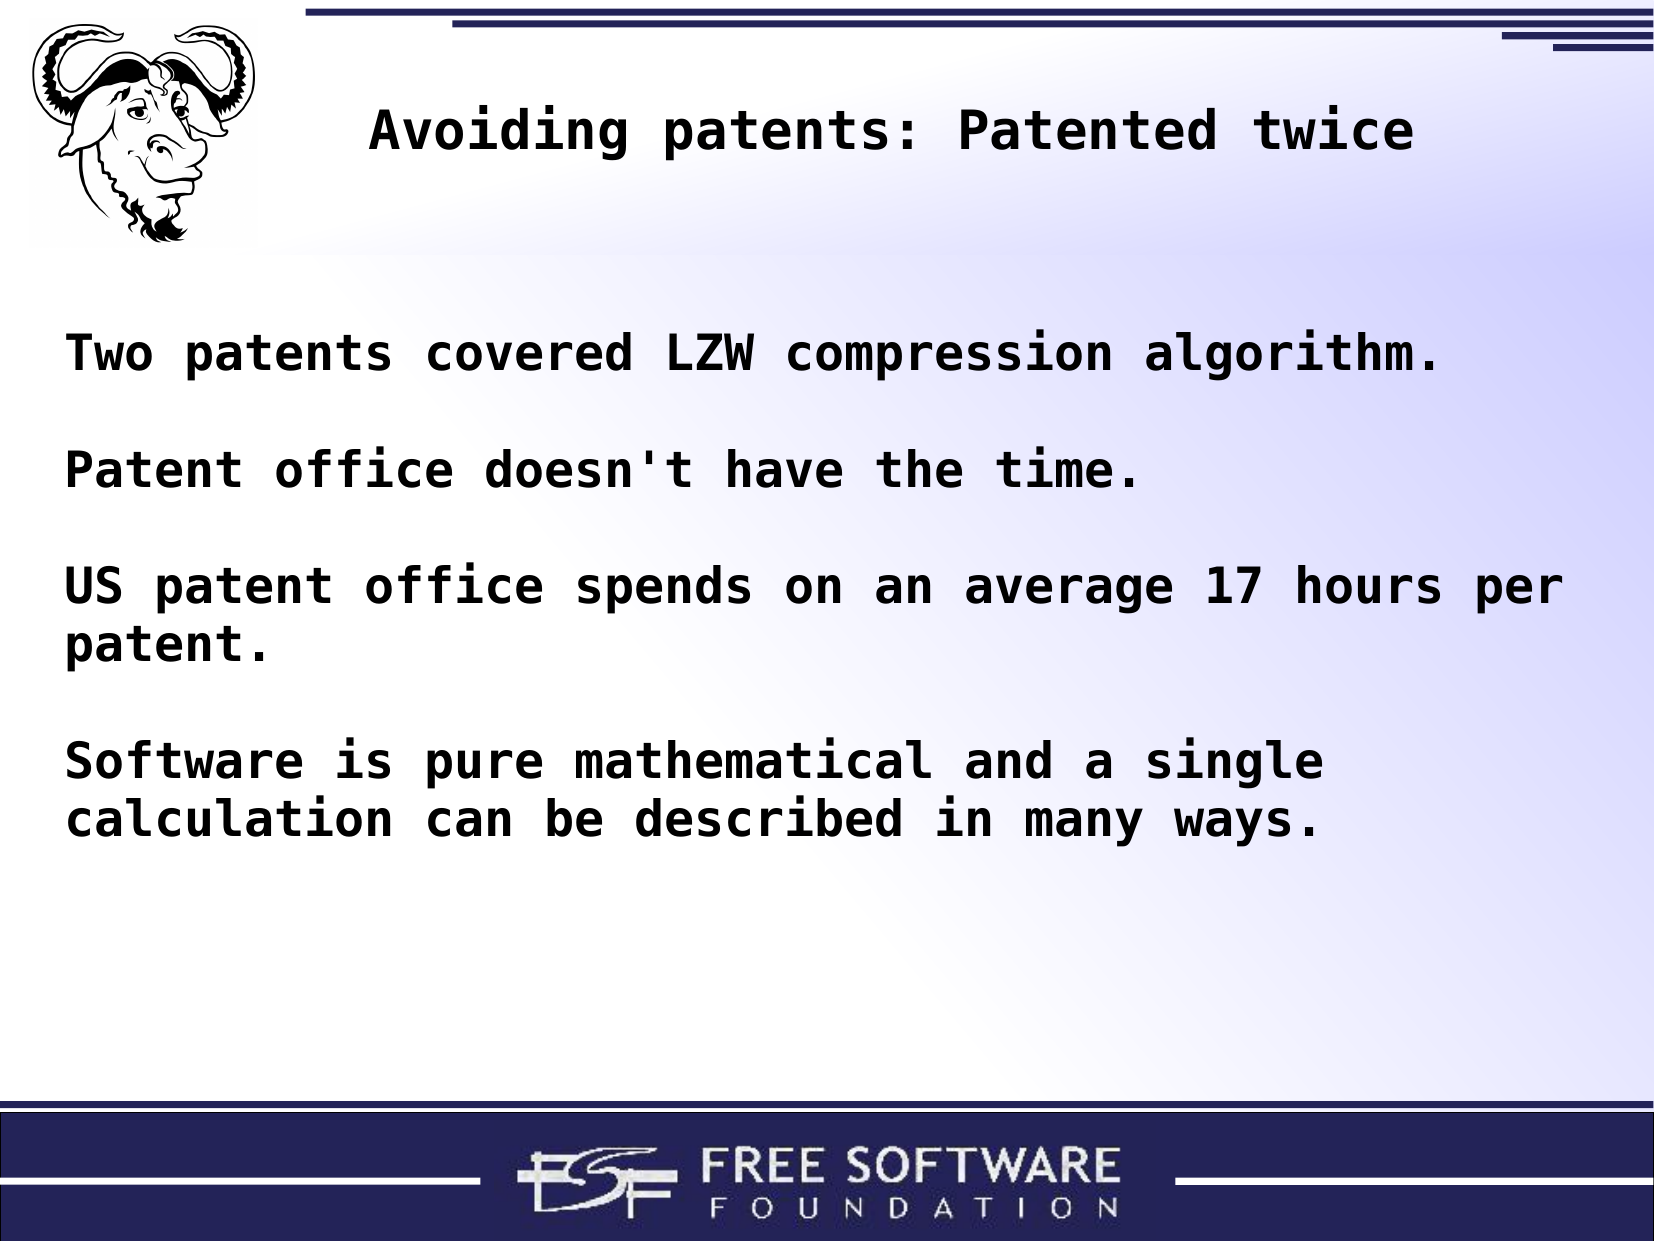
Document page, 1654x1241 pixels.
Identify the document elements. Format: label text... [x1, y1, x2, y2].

text_box Two patents covered LZW compression algorithm. Patent office doesn't have the time. US patent office spends on an average 17 hours per patent. Software is pure mathematical and a single calculation can be described in many ways. [64, 324, 1611, 957]
picture [29, 18, 258, 248]
picture [494, 1119, 1156, 1241]
text_box [0, 0, 1654, 1241]
text_box Avoiding patents: Patented twice [317, 99, 1468, 163]
